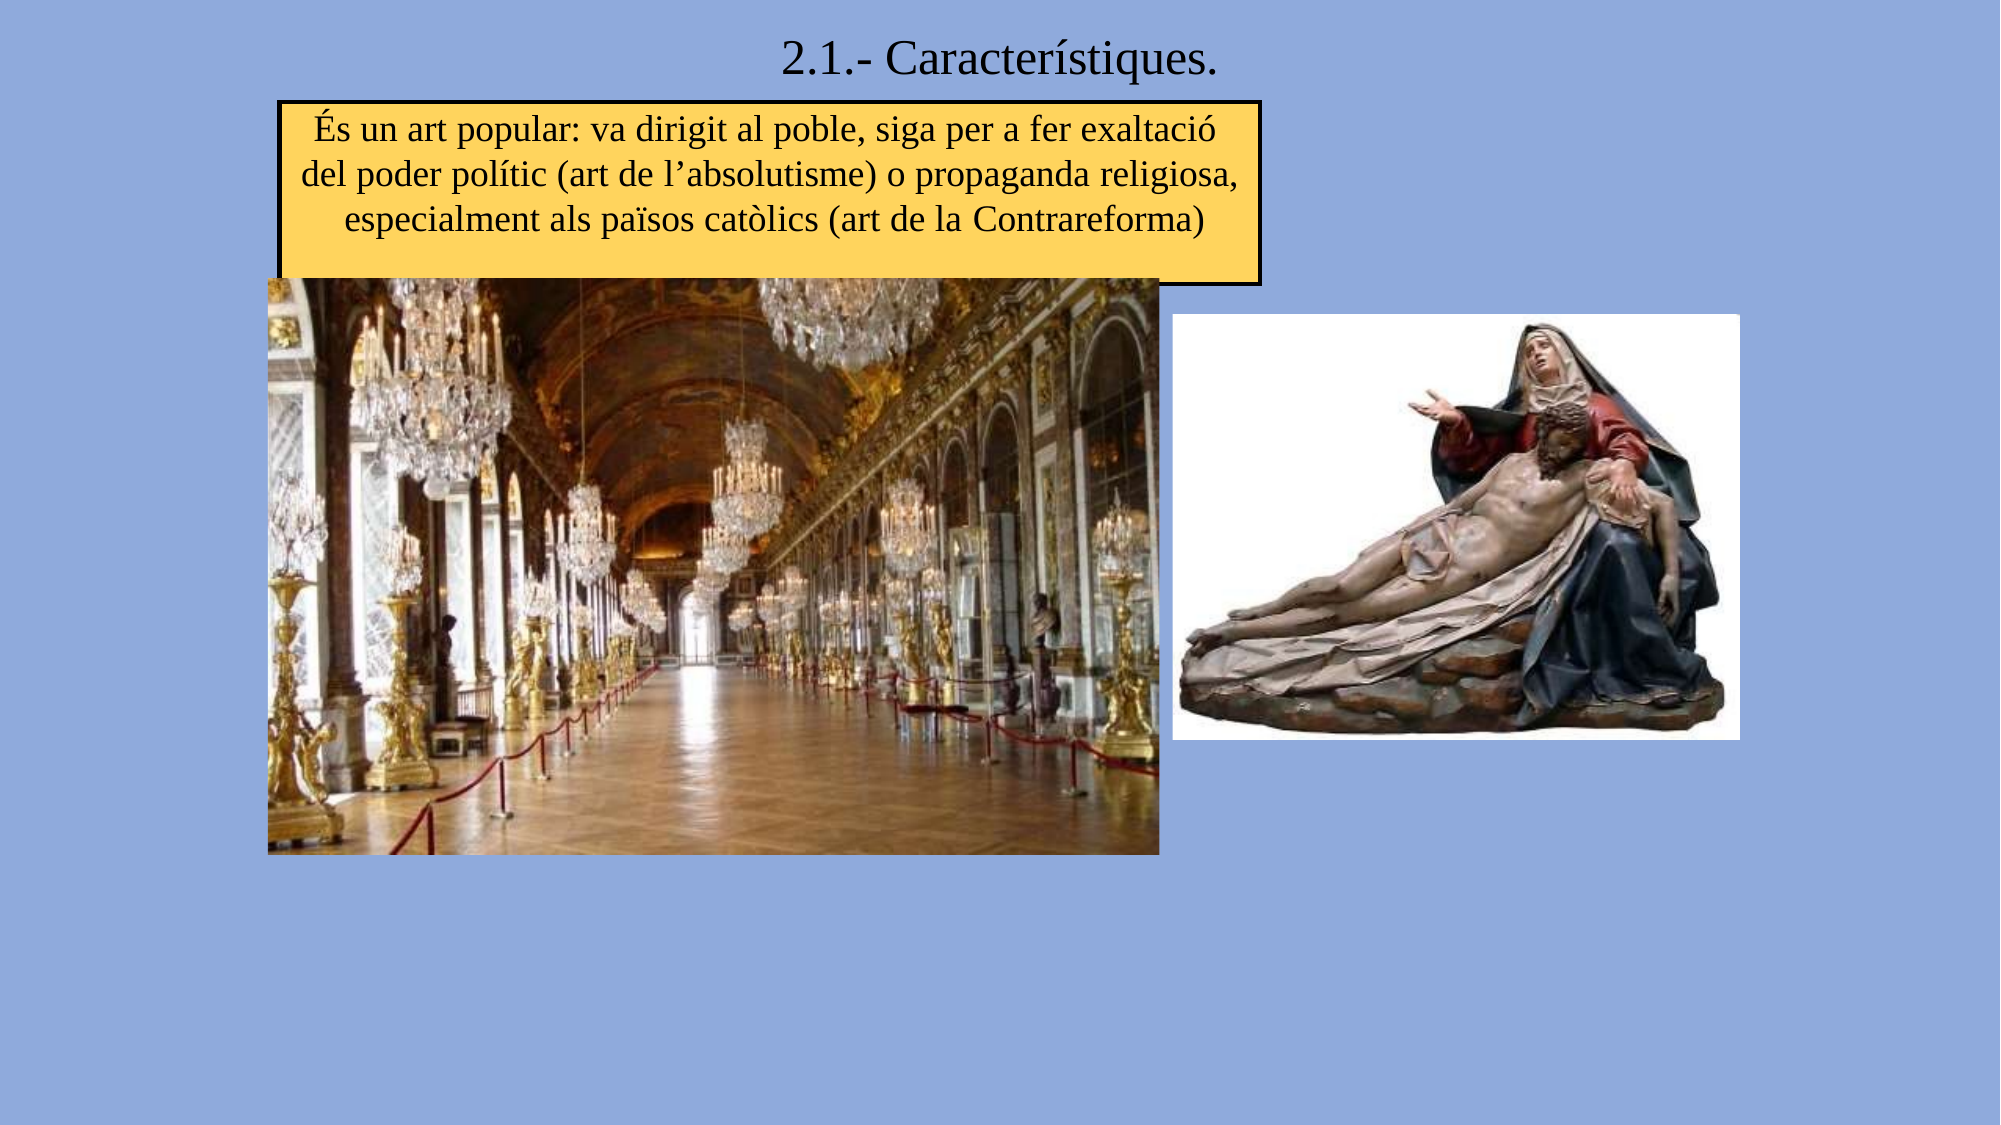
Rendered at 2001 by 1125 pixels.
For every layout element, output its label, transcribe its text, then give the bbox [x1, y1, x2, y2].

text_box És un art popular: va dirigit al poble, siga per a fer exaltació del poder polític (art de l’absolutisme) o propaganda religiosa, especialment als països catòlics (art de la Contrareforma) [279, 101, 1260, 244]
text_box [268, 279, 1159, 854]
text_box 2.1.- Característiques. [779, 22, 1223, 87]
text_box [1173, 314, 1740, 740]
